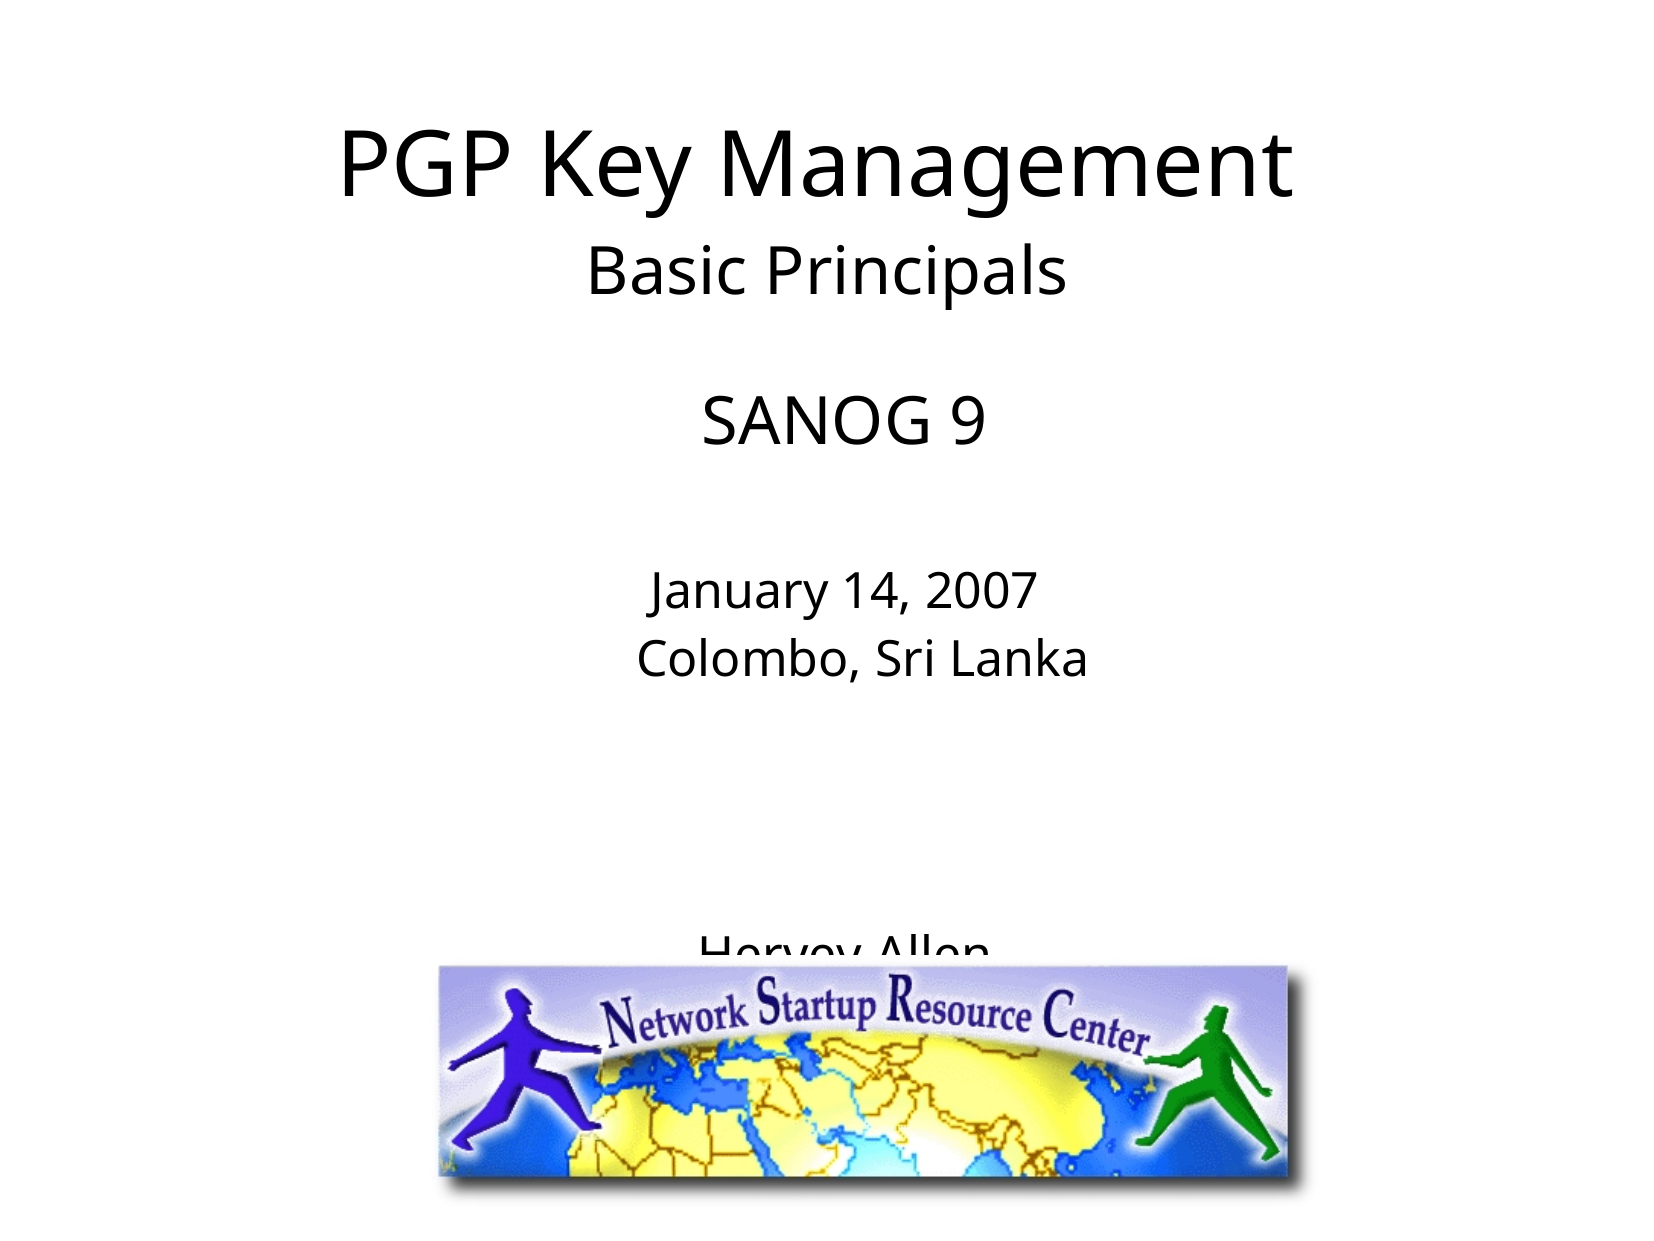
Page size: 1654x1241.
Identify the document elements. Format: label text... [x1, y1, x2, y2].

picture [428, 955, 1323, 1212]
subtitle SANOG 9 January 14, 2007 Colombo, Sri Lanka Hervey Allen [121, 344, 1534, 1127]
title PGP Key Management Basic Principals [121, 102, 1534, 311]
